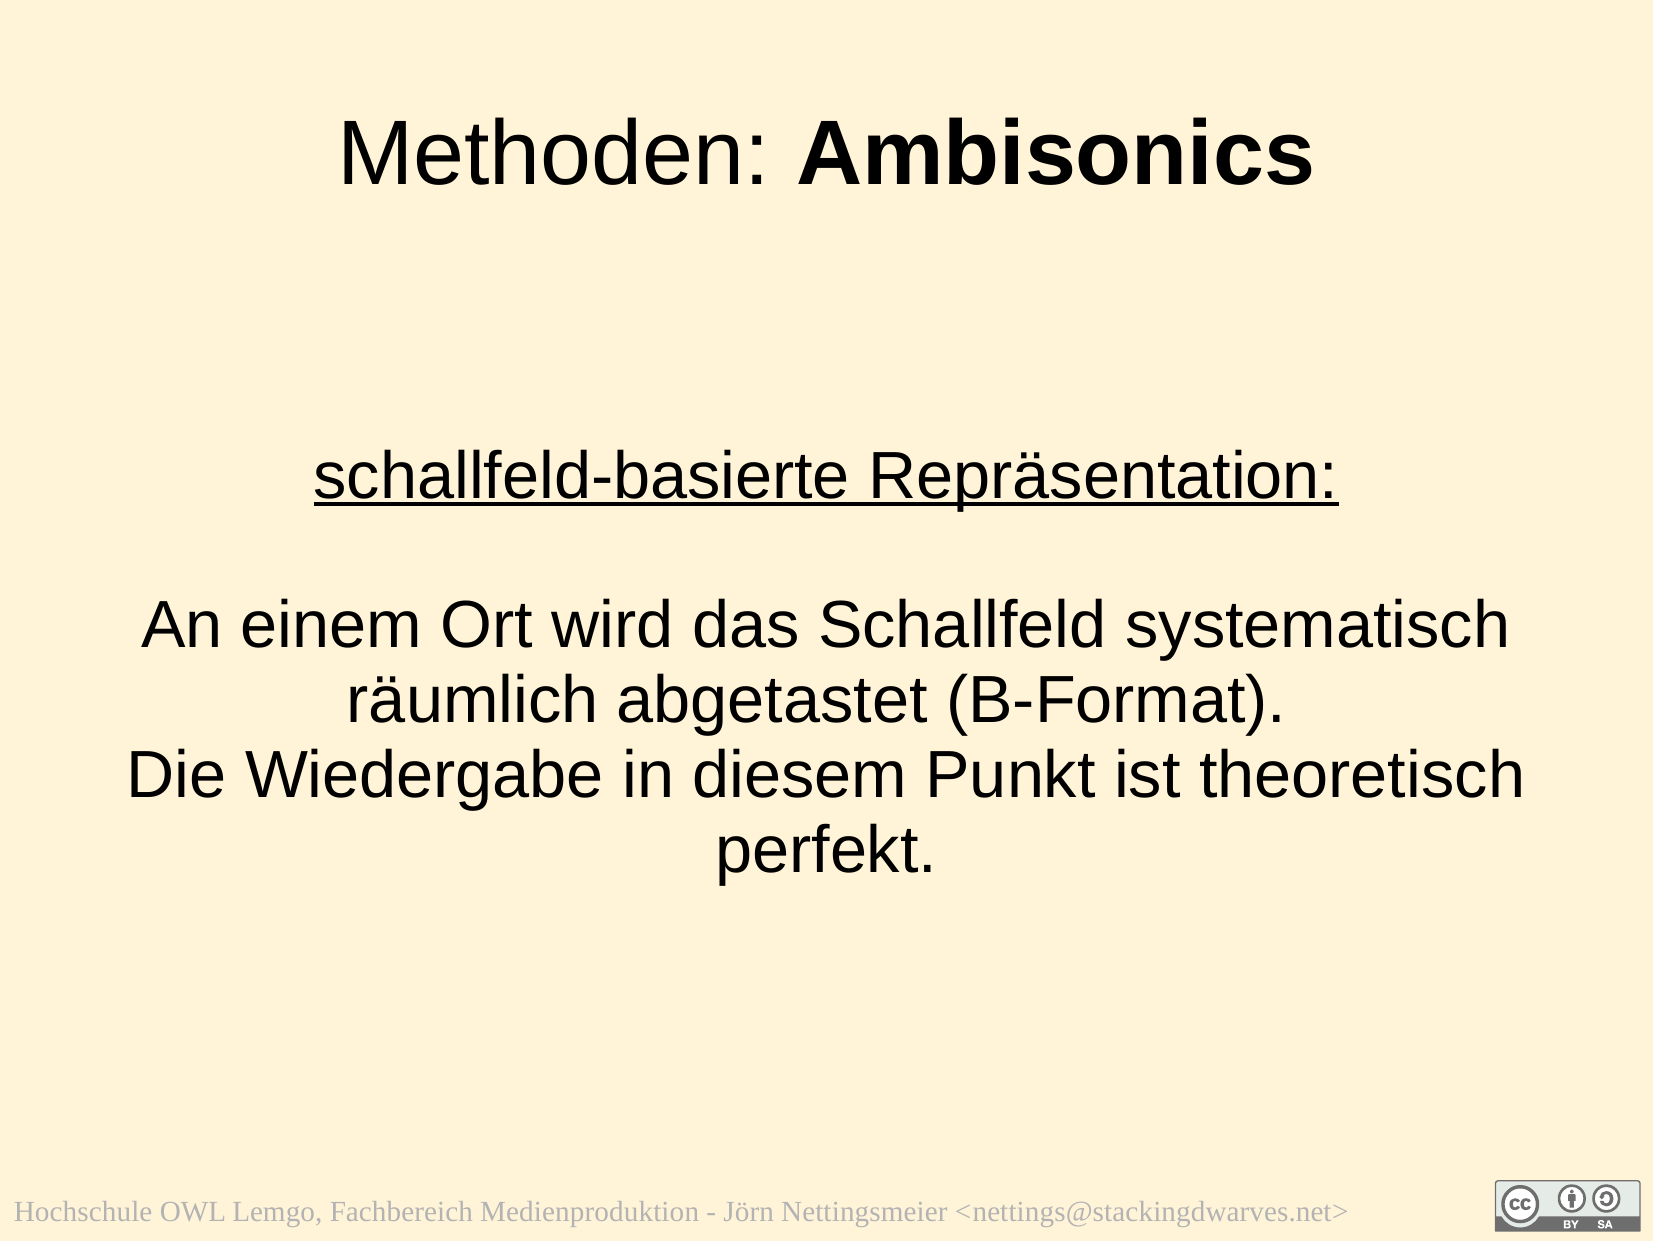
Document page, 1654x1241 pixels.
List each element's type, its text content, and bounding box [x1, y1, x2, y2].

title Methoden: Ambisonics [82, 49, 1571, 257]
subtitle schallfeld-basierte Repräsentation: An einem Ort wird das Schallfeld systematisch räumlich abgetastet (B-Format). Die Wiedergabe in diesem Punkt ist theoretisch perfekt. [82, 290, 1571, 1109]
